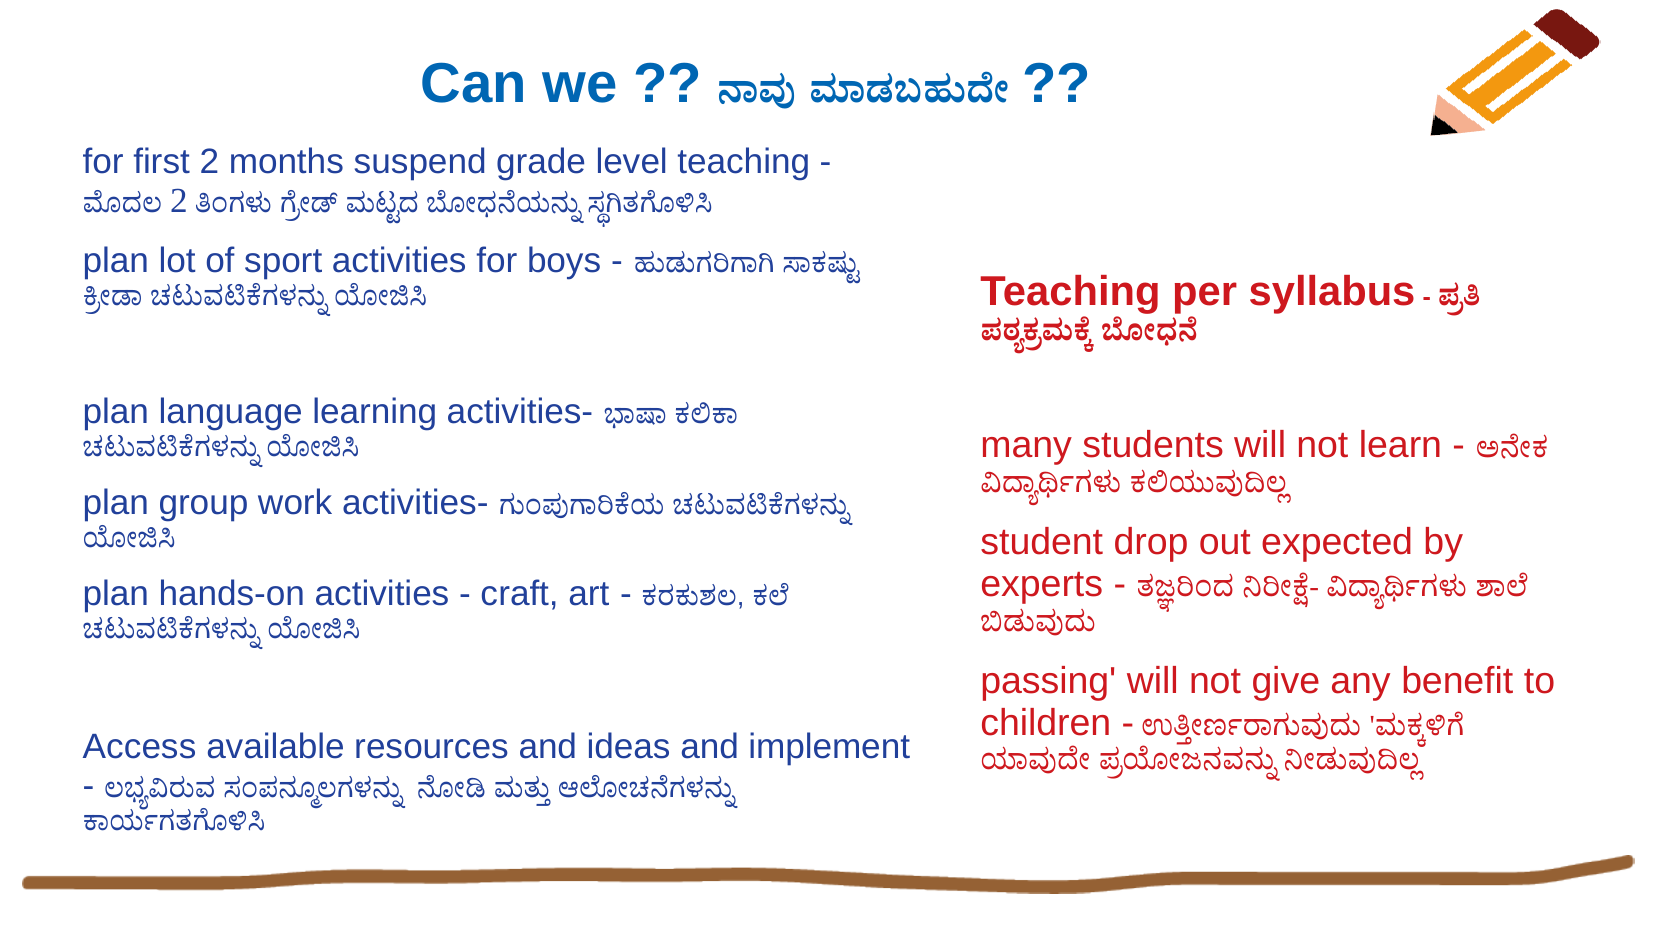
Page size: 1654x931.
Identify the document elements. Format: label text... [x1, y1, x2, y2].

list for first 2 months suspend grade level teaching - ಮೊದಲ 2 ತಿಂಗಳು ಗ್ರೇಡ್ ಮಟ್ಟದ ಬೋಧನೆಯನ್ನು ಸ್ಥಗಿತಗೊಳಿಸಿ plan lot of sport activities for boys - ಹುಡುಗರಿಗಾಗಿ ಸಾಕಷ್ಟು ಕ್ರೀಡಾ ಚಟುವಟಿಕೆಗಳನ್ನು ಯೋಜಿಸಿ plan language learning activities- ಭಾಷಾ ಕಲಿಕಾ ಚಟುವಟಿಕೆಗಳನ್ನು ಯೋಜಿಸಿ plan group work activities- ಗುಂಪುಗಾರಿಕೆಯ ಚಟುವಟಿಕೆಗಳನ್ನು ಯೋಜಿಸಿ plan hands-on activities - craft, art - ಕರಕುಶಲ, ಕಲೆ ಚಟುವಟಿಕೆಗಳನ್ನು ಯೋಜಿಸಿ Access available resources and ideas and implement - ಲಭ್ಯವಿರುವ ಸಂಪನ್ಮೂಲಗಳನ್ನು ನೋಡಿ ಮತ್ತು ಆಲೋಚನೆಗಳನ್ನು ಕಾರ್ಯಗತಗೊಳಿಸಿ [82, 141, 922, 841]
title Can we ?? ನಾವು ಮಾಡಬಹುದೇ ?? [82, 37, 1430, 129]
picture [1430, 9, 1601, 136]
picture [22, 855, 1635, 894]
list Teaching per syllabus - ಪ್ರತಿ ಪಠ್ಯಕ್ರಮಕ್ಕೆ ಬೋಧನೆ many students will not learn - ಅನೇಕ ವಿದ್ಯಾರ್ಥಿಗಳು ಕಲಿಯುವುದಿಲ್ಲ student drop out expected by experts - ತಜ್ಞರಿಂದ ನಿರೀಕ್ಷೆ- ವಿದ್ಯಾರ್ಥಿಗಳು ಶಾಲೆ ಬಿಡುವುದು passing' will not give any benefit to children - ಉತ್ತೀರ್ಣರಾಗುವುದು 'ಮಕ್ಕಳಿಗೆ ಯಾವುದೇ ಪ್ರಯೋಜನವನ್ನು ನೀಡುವುದಿಲ್ಲ [980, 217, 1572, 841]
